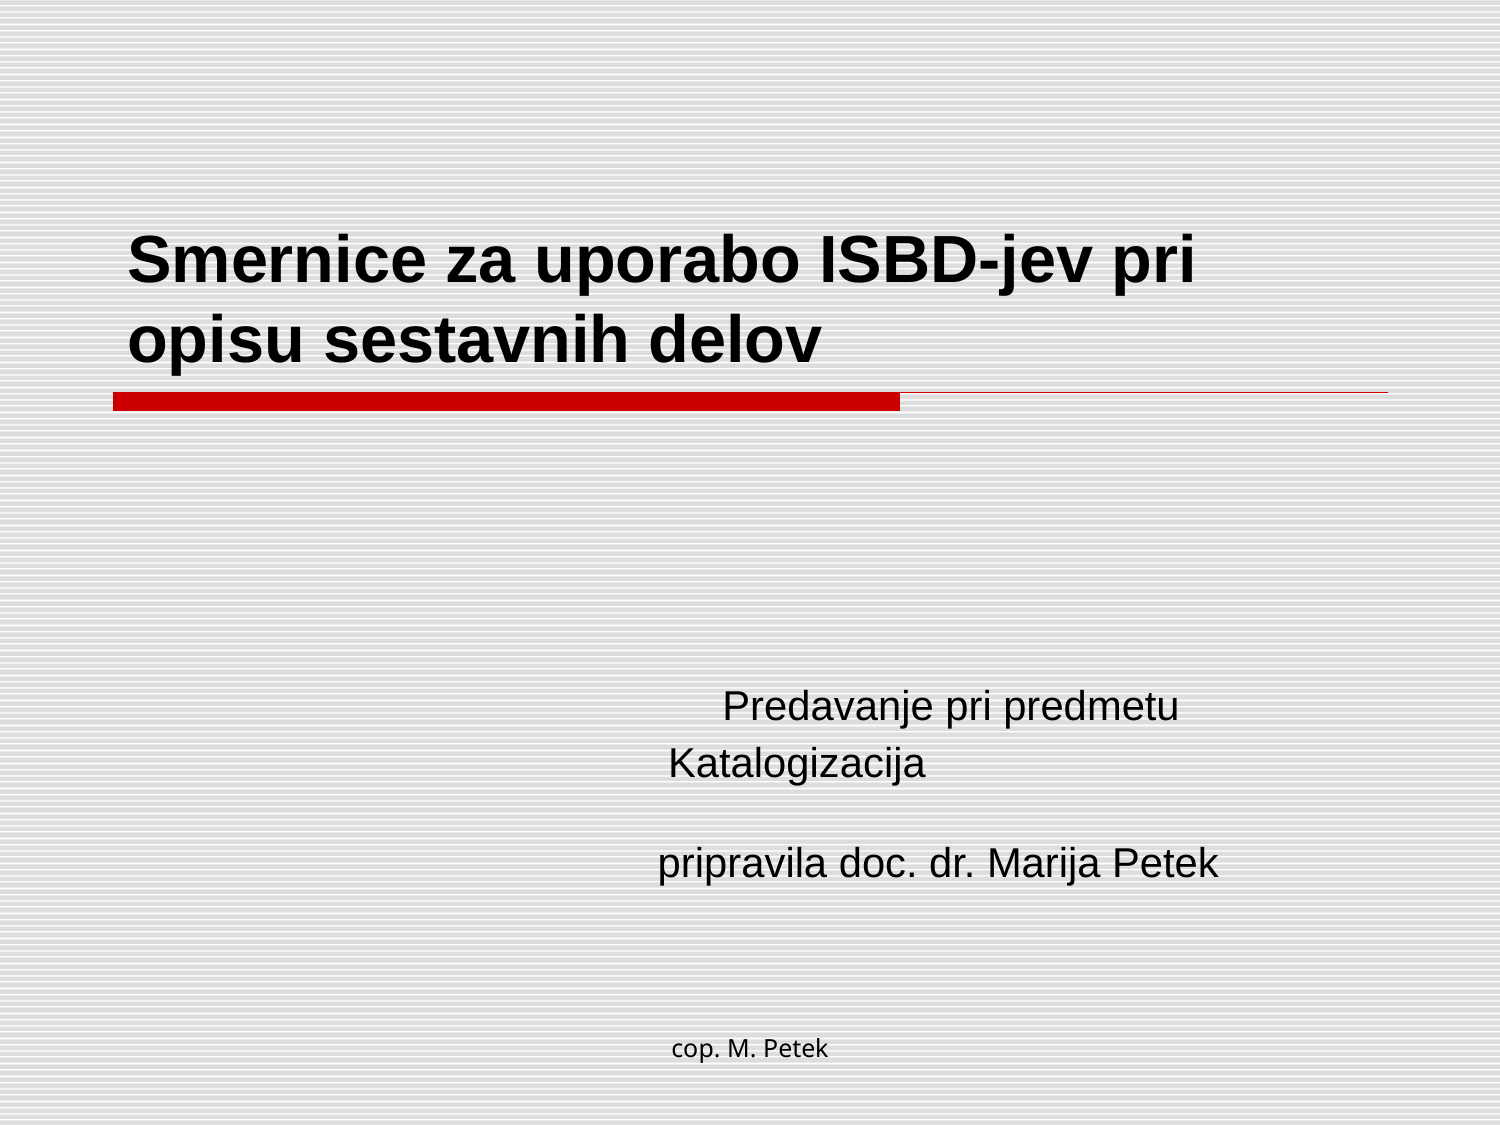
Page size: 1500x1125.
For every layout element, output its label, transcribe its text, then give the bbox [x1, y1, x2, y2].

title Smernice za uporabo ISBD-jev pri opisu sestavnih delov Predavanje pri predmetu Katalogizacija pripravila doc. dr. Marija Petek [112, 0, 1388, 894]
picture [0, 0, 1500, 1125]
